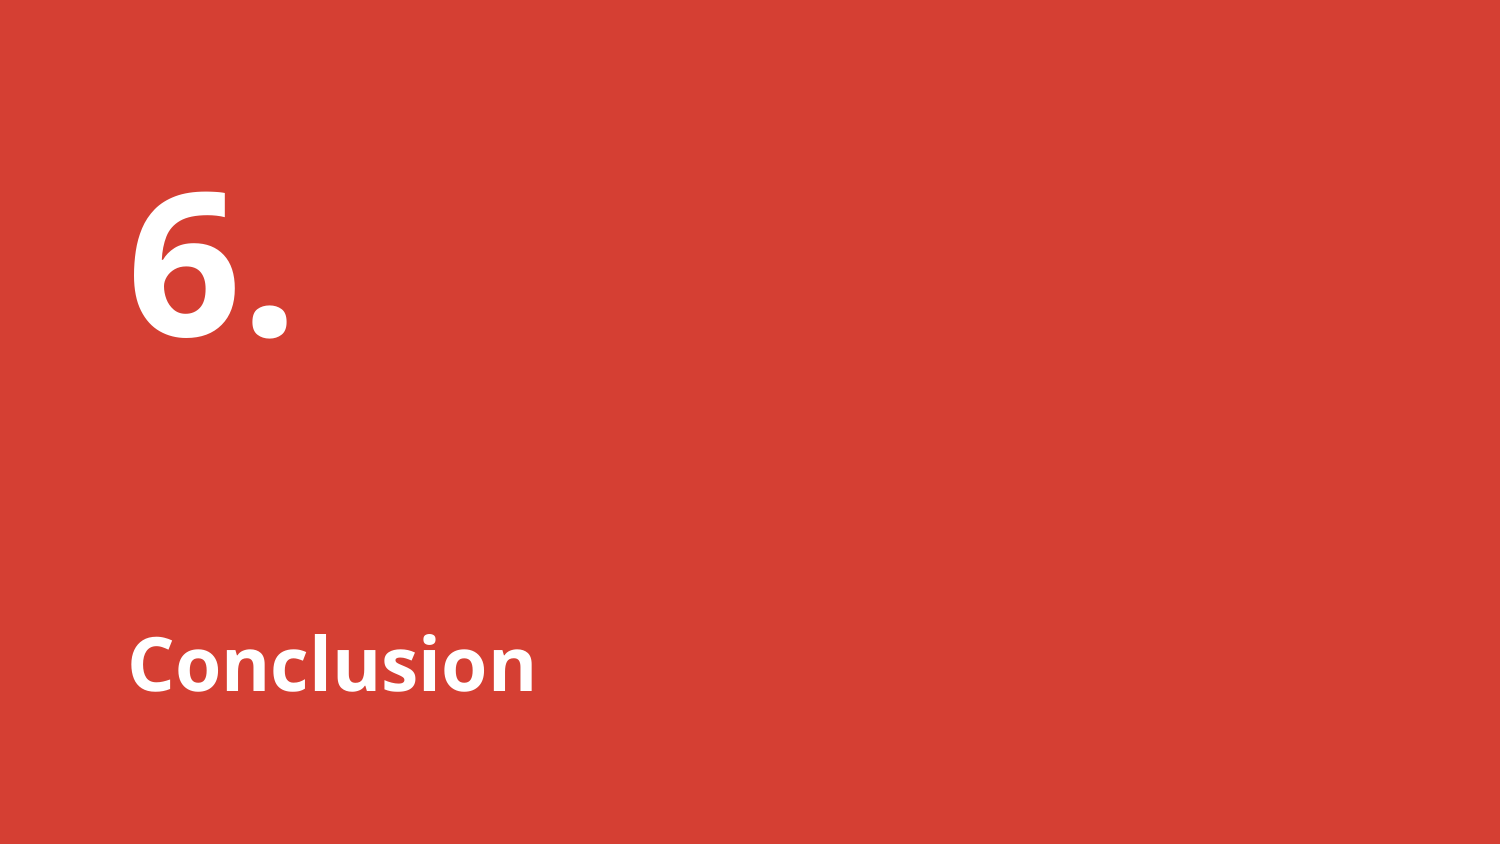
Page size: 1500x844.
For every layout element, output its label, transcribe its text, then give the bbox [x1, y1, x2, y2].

title 6. Conclusion [112, 106, 1388, 737]
